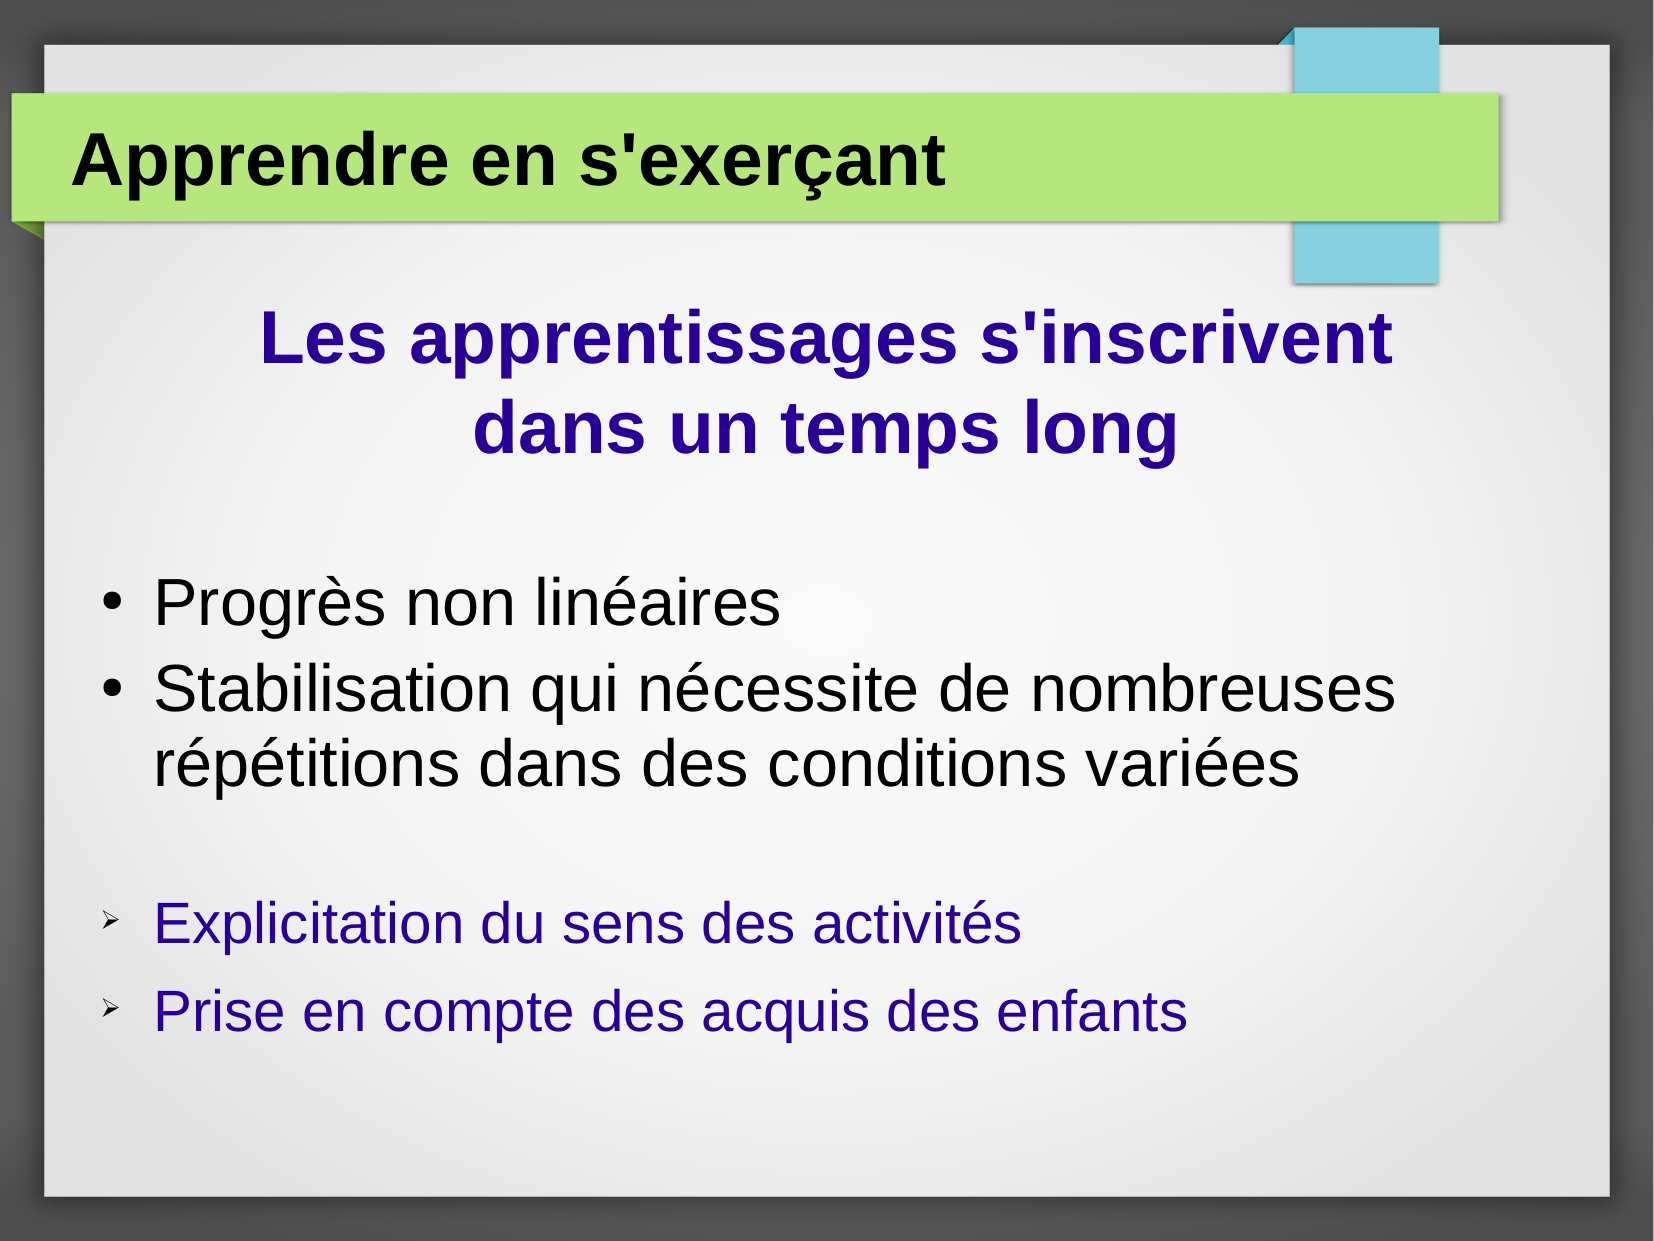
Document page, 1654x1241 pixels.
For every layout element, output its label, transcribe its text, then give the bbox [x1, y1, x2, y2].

title Apprendre en s'exerçant [70, 106, 1441, 213]
picture [0, 0, 1654, 1241]
list Les apprentissages s'inscrivent dans un temps long Progrès non linéaires Stabilisation qui nécessite de nombreuses répétitions dans des conditions variées Explicitation du sens des activités Prise en compte des acquis des enfants [82, 295, 1571, 1182]
